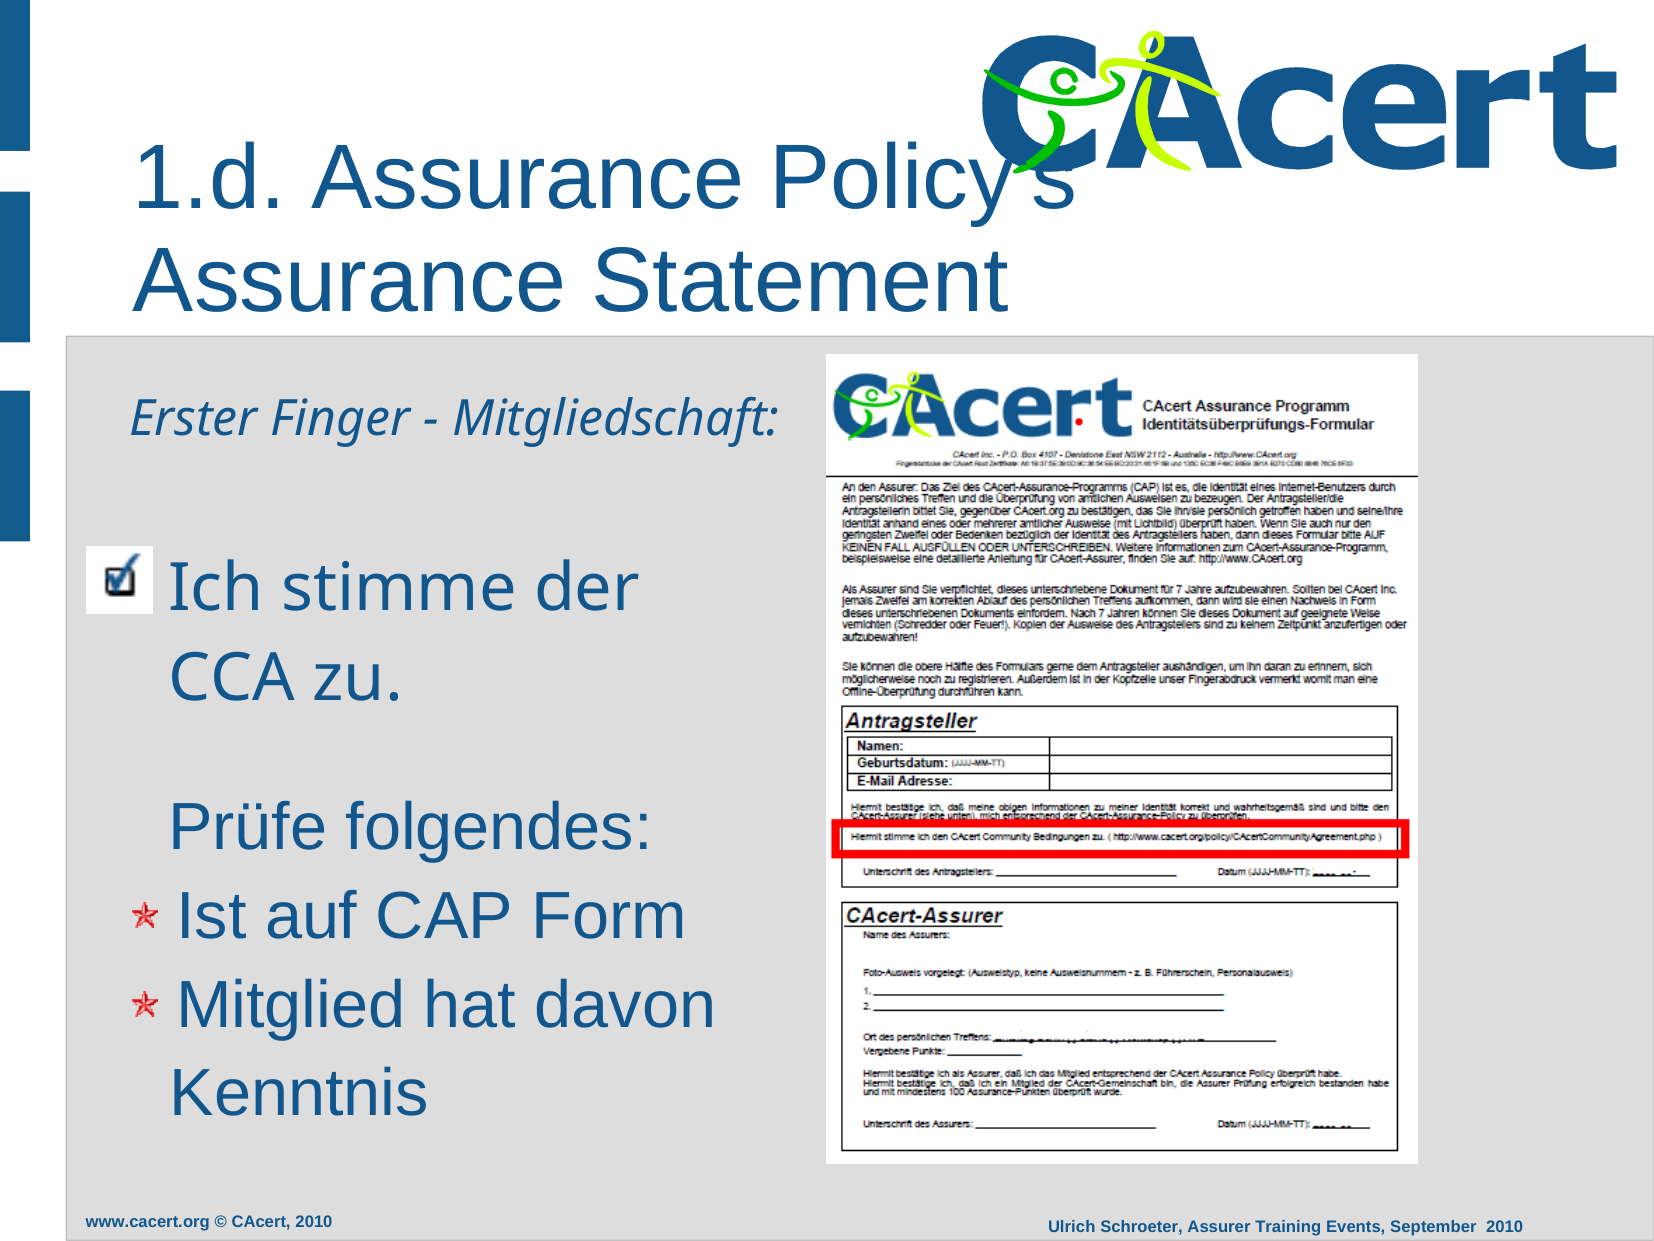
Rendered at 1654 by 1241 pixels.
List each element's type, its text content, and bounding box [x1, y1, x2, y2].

text_box Ich stimme der CCA zu. [153, 531, 621, 724]
picture [826, 354, 1418, 1164]
text_box Erster Finger - Mitgliedschaft: [114, 354, 798, 502]
text_box Prüfe folgendes: Ist auf CAP Form Mitglied hat davon Kenntnis [118, 767, 768, 1138]
text_box 1.d. Assurance Policy's Assurance Statement [118, 118, 1120, 339]
picture [86, 546, 153, 614]
